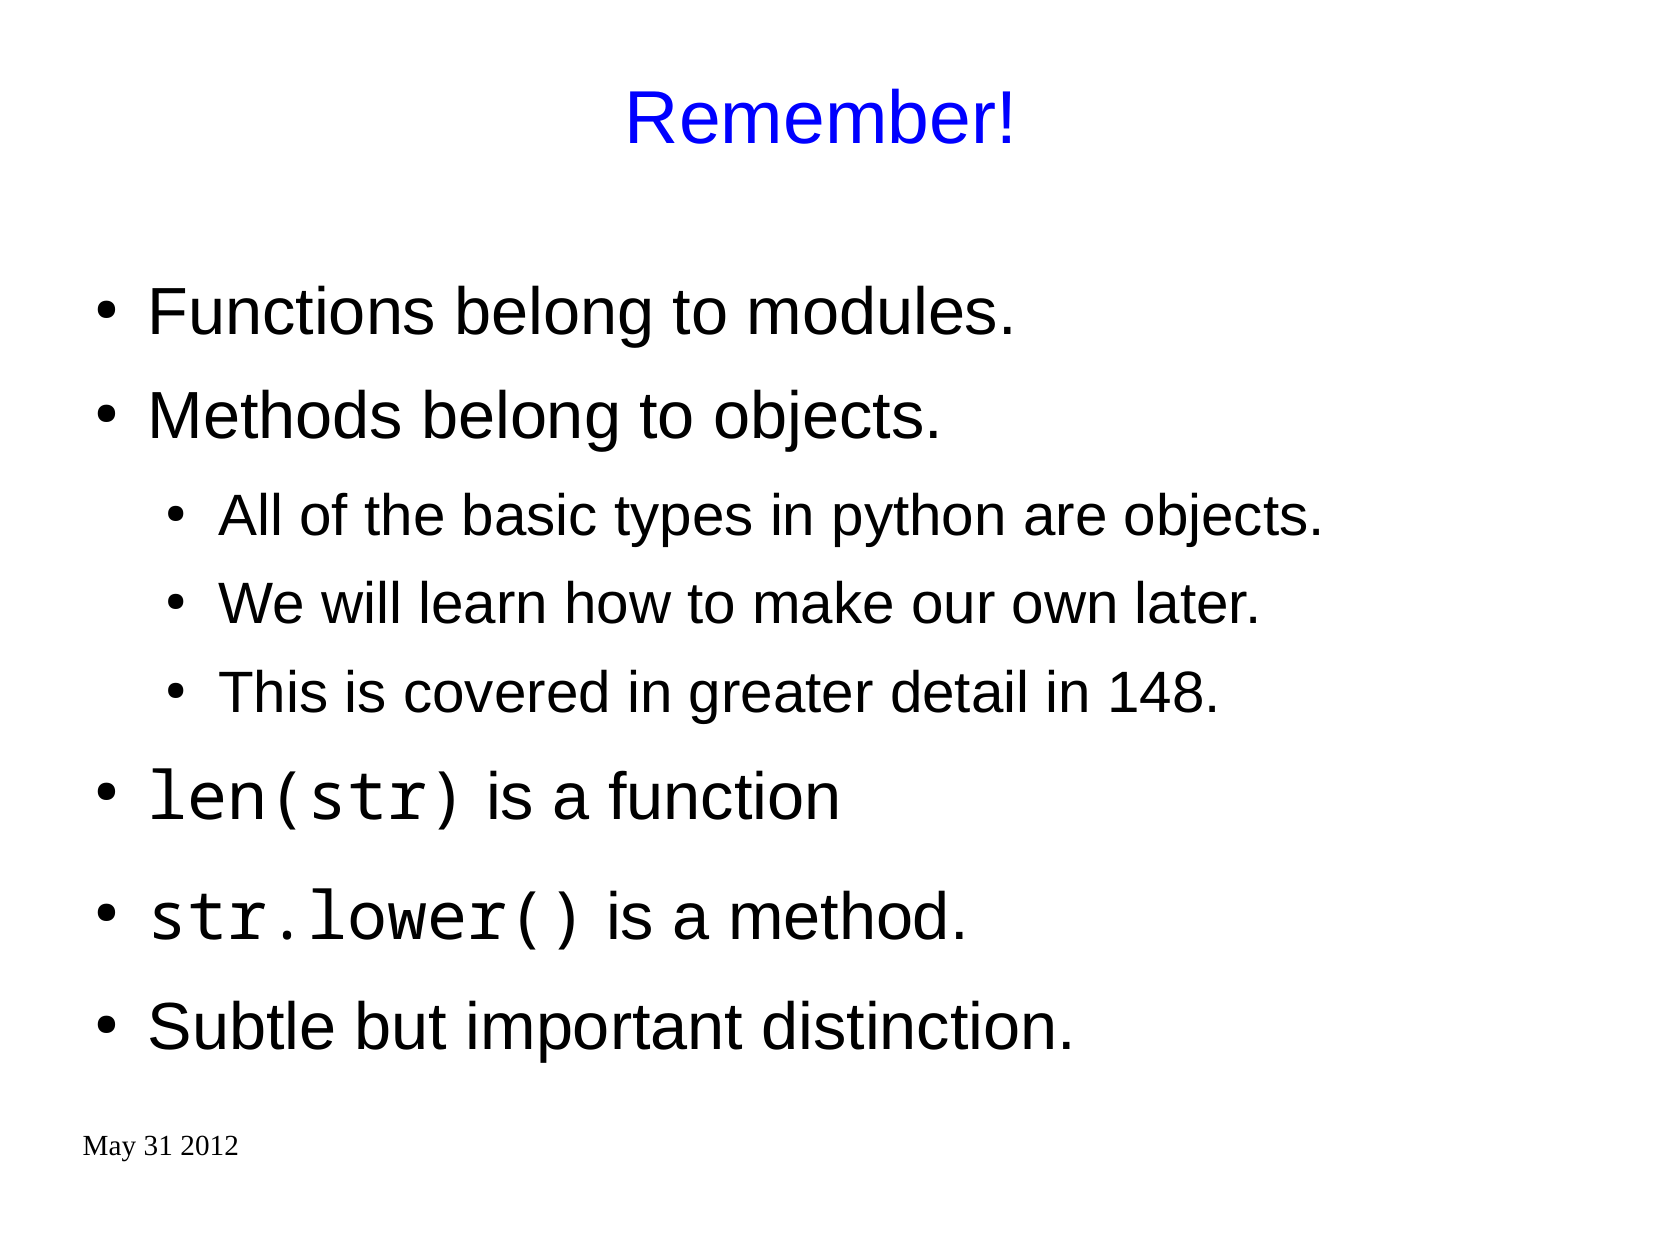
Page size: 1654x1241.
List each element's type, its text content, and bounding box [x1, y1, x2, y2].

title Remember! [76, 58, 1565, 178]
list Functions belong to modules. Methods belong to objects. All of the basic types in python are objects. We will learn how to make our own later. This is covered in greater detail in 148. len(str) is a function str.lower() is a method. Subtle but important distinction. [76, 274, 1565, 1093]
